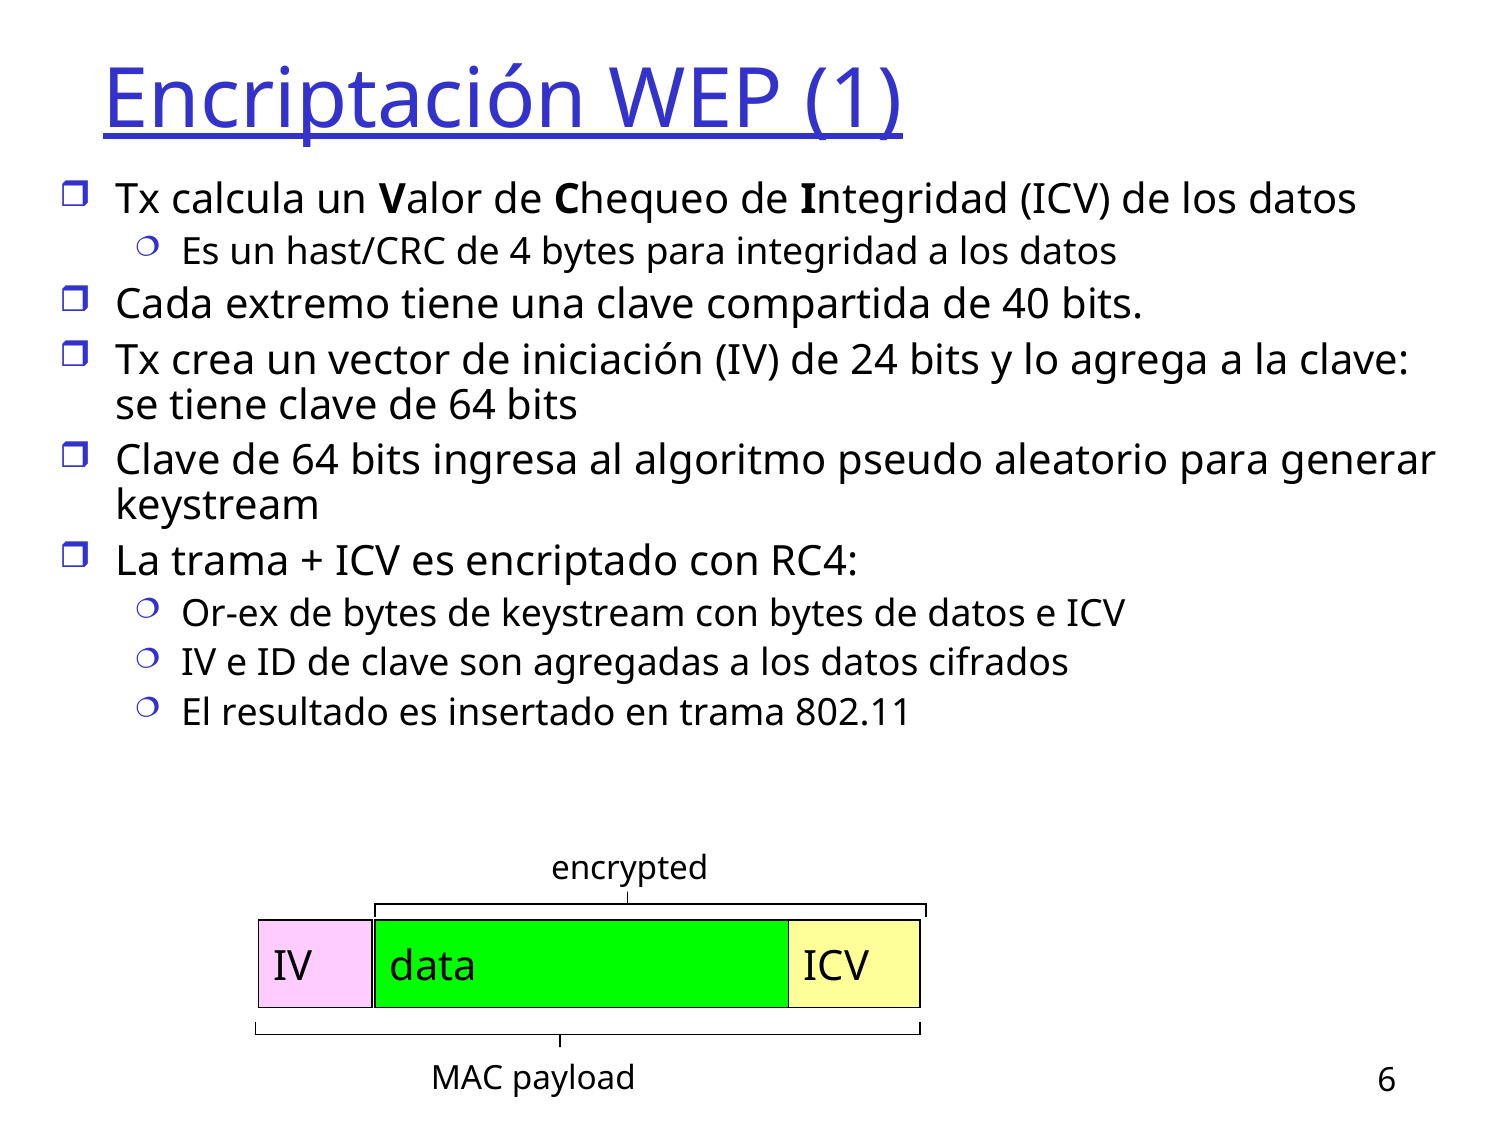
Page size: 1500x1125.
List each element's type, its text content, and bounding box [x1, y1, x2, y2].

title Encriptación WEP (1) [87, 0, 1363, 170]
text_box data [374, 920, 788, 1008]
text_box ICV [788, 920, 921, 1008]
text_box encrypted [536, 838, 724, 895]
text_box IV [258, 920, 372, 1008]
text_box MAC payload [416, 1048, 652, 1105]
list Tx calcula un Valor de Chequeo de Integridad (ICV) de los datos Es un hast/CRC de 4 bytes para integridad a los datos Cada extremo tiene una clave compartida de 40 bits. Tx crea un vector de iniciación (IV) de 24 bits y lo agrega a la clave: se tiene clave de 64 bits Clave de 64 bits ingresa al algoritmo pseudo aleatorio para generar keystream La trama + ICV es encriptado con RC4: Or-ex de bytes de keystream con bytes de datos e ICV IV e ID de clave son agregadas a los datos cifrados El resultado es insertado en trama 802.11 [44, 170, 1458, 840]
